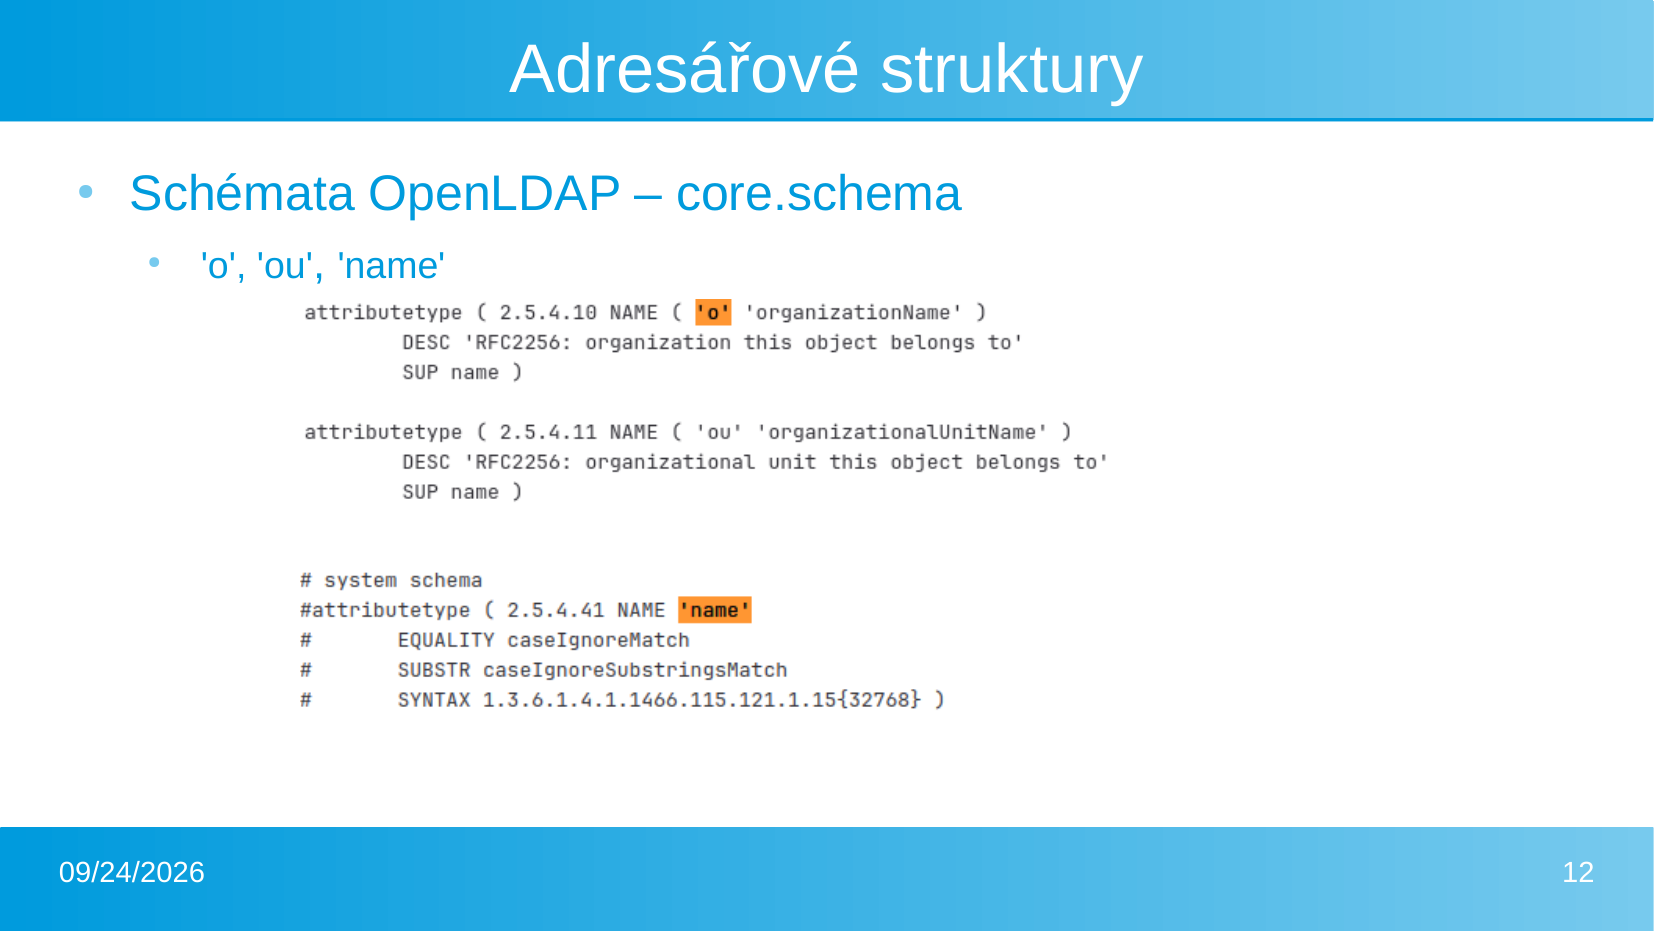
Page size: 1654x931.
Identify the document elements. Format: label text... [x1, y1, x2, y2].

title Adresářové struktury [59, 29, 1595, 108]
picture [300, 562, 985, 718]
picture [303, 299, 1126, 510]
list Schémata OpenLDAP – core.schema 'o', 'ou', 'name' [59, 165, 1595, 756]
